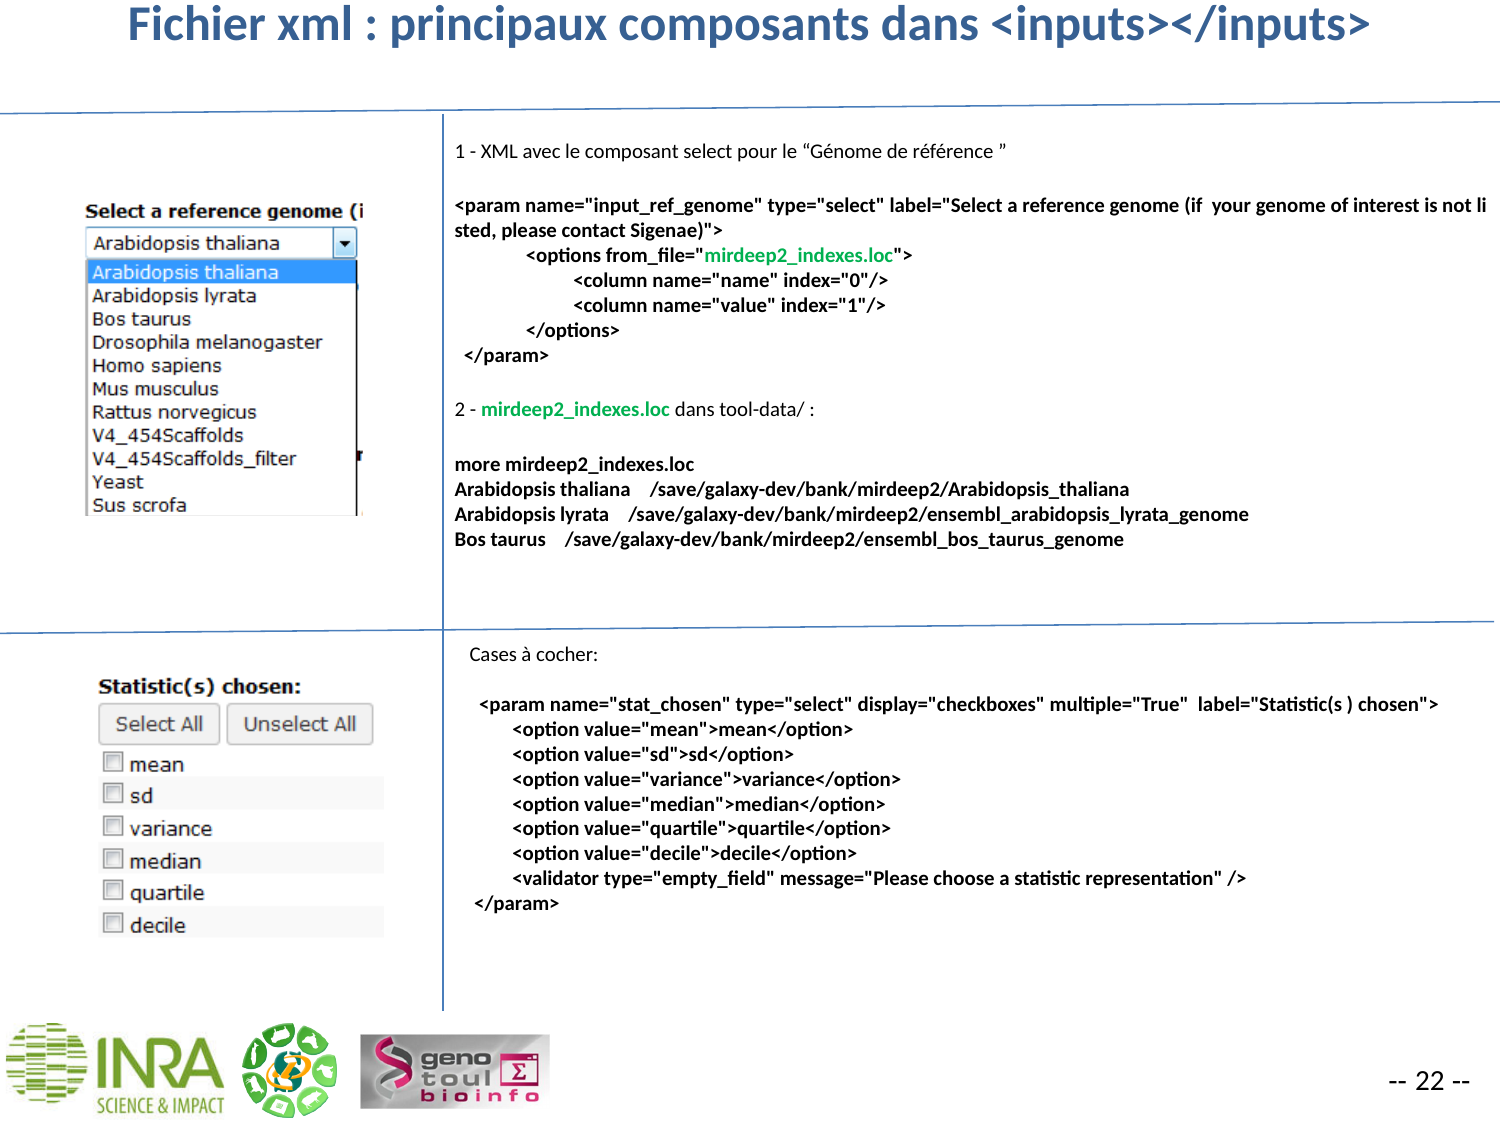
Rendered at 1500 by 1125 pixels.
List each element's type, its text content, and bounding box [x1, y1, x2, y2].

picture [242, 1023, 337, 1118]
picture [88, 668, 384, 941]
picture [76, 196, 363, 516]
text_box Fichier xml : principaux composants dans <inputs></inputs> [0, 0, 1500, 73]
text_box 1 - XML avec le composant select pour le “Génome de référence ” <param name="input_ref_genome" type="select" label="Select a reference genome (if your genome of interest is not li sted, please contact Sigenae)"> <options from_file="mirdeep2_indexes.loc"> <column name="name" index="0"/> <column name="value" index="1"/> </options> </param> 2 - mirdeep2_indexes.loc dans tool-data/ : more mirdeep2_indexes.loc Arabidopsis thaliana /save/galaxy-dev/bank/mirdeep2/Arabidopsis_thaliana Arabidopsis lyrata /save/galaxy-dev/bank/mirdeep2/ensembl_arabidopsis_lyrata_genome Bos taurus /save/galaxy-dev/bank/mirdeep2/ensembl_bos_taurus_genome [454, 137, 1500, 433]
picture [360, 1034, 550, 1109]
picture [5, 1023, 225, 1125]
text_box Cases à cocher: <param name="stat_chosen" type="select" display="checkboxes" multiple="True" label="Statistic(s ) chosen"> <option value="mean">mean</option> <option value="sd">sd</option> <option value="variance">variance</option> <option value="median">median</option> <option value="quartile">quartile</option> <option value="decile">decile</option> <validator type="empty_field" message="Please choose a statistic representation" /> </param> [455, 633, 1482, 923]
